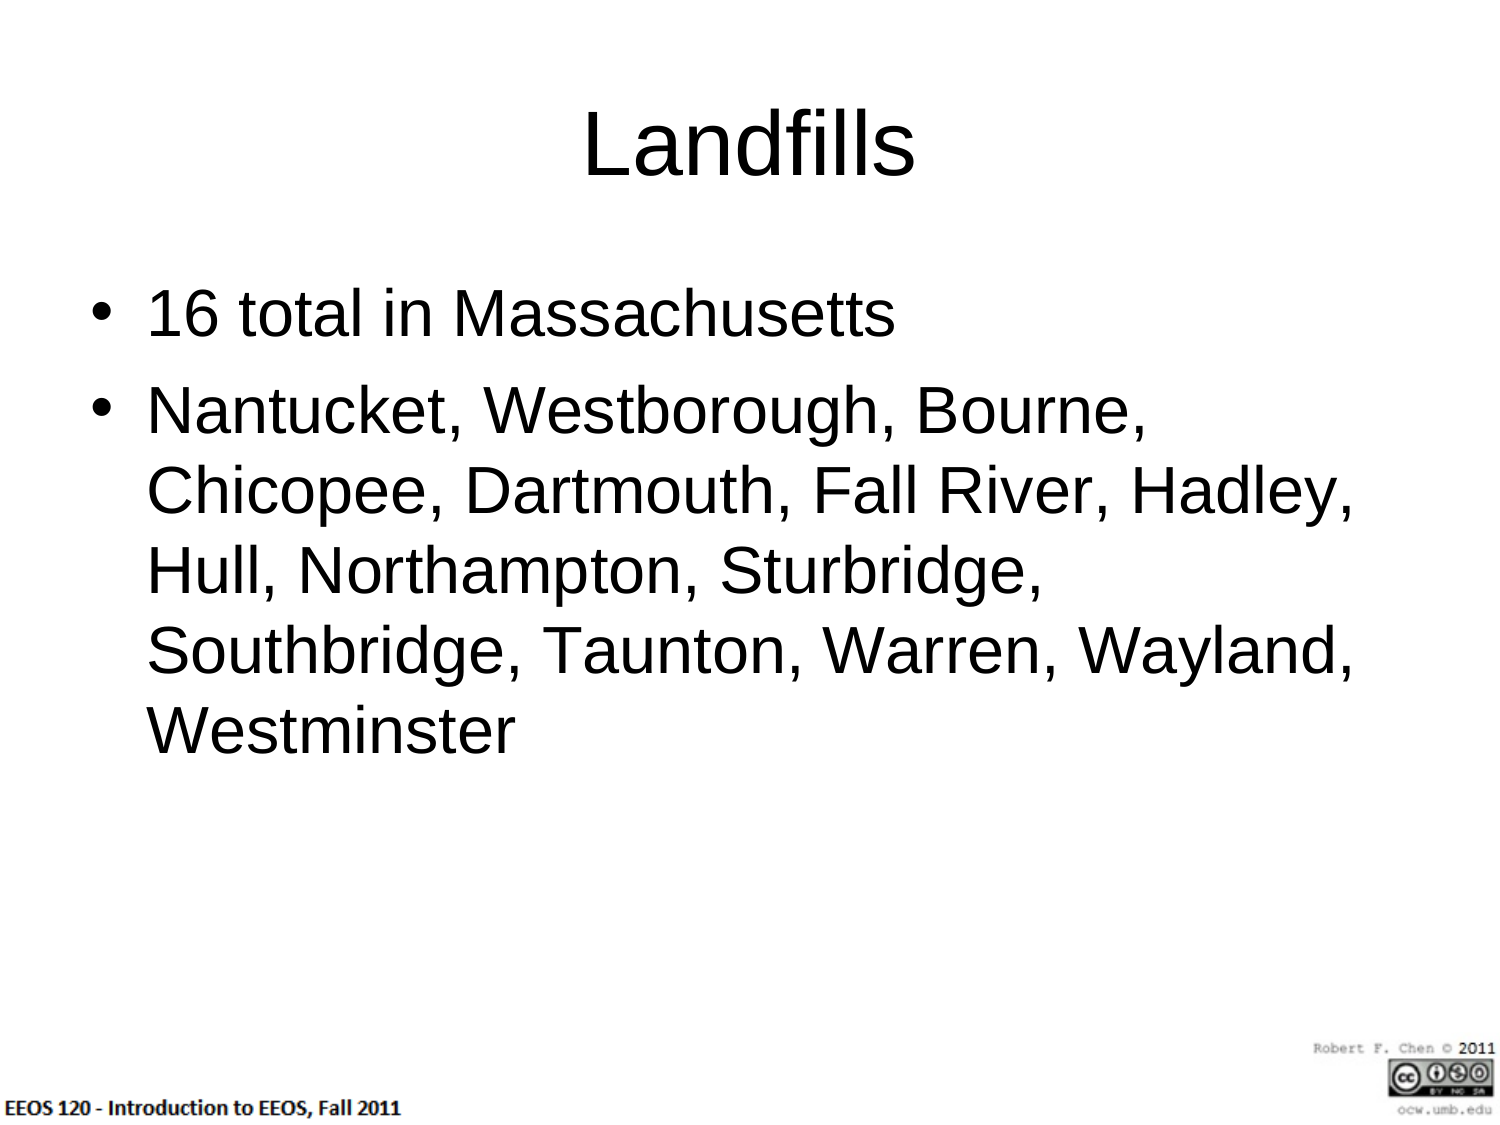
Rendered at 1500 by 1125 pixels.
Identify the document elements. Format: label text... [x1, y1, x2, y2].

picture [0, 1090, 406, 1125]
list 16 total in Massachusetts Nantucket, Westborough, Bourne, Chicopee, Dartmouth, Fall River, Hadley, Hull, Northampton, Sturbridge, Southbridge, Taunton, Warren, Wayland, Westminster [75, 262, 1426, 1006]
title Landfills [75, 45, 1426, 233]
picture [1306, 1032, 1500, 1125]
